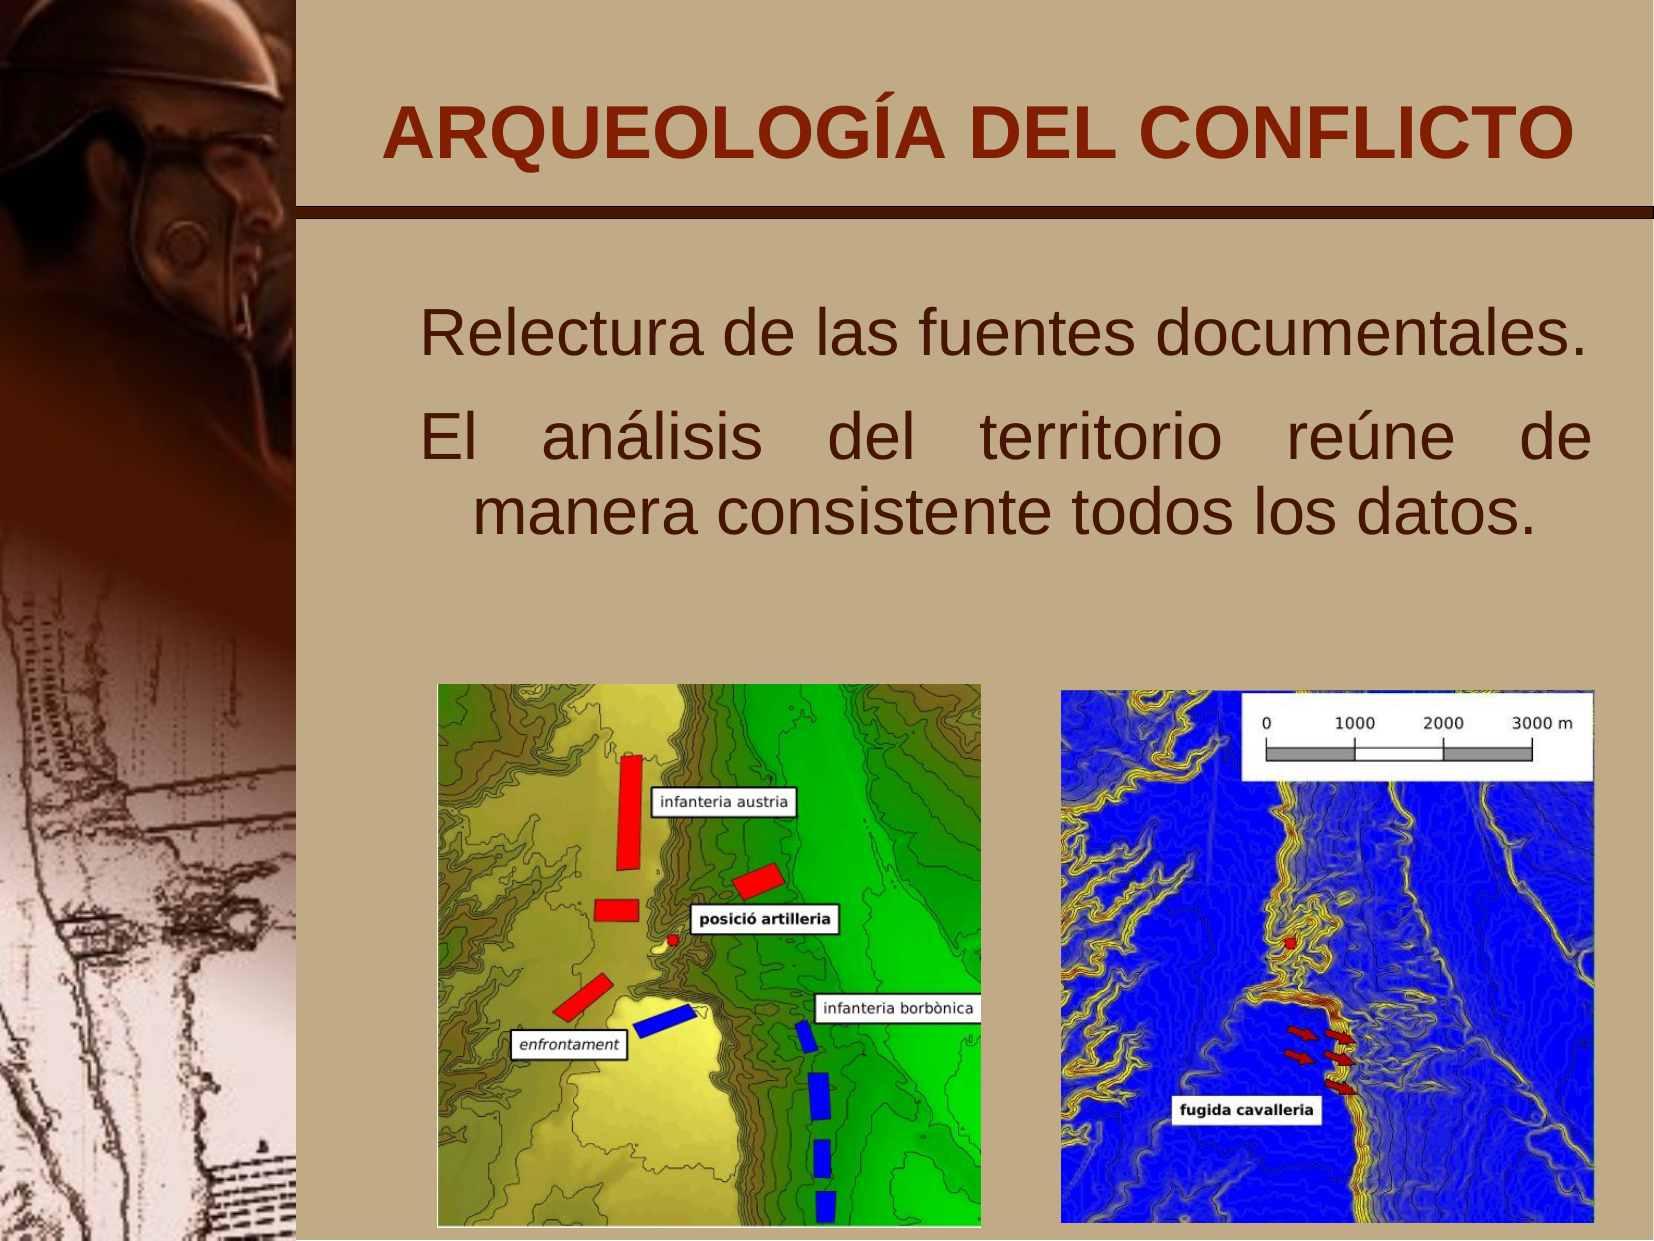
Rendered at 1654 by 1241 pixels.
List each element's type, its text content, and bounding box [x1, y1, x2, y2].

title ARQUEOLOGÍA DEL CONFLICTO [88, 36, 1577, 230]
picture [437, 684, 981, 1228]
list Relectura de las fuentes documentales. El análisis del territorio reúne de manera consistente todos los datos. [401, 295, 1595, 1182]
picture [0, 0, 296, 1241]
picture [1061, 690, 1595, 1223]
